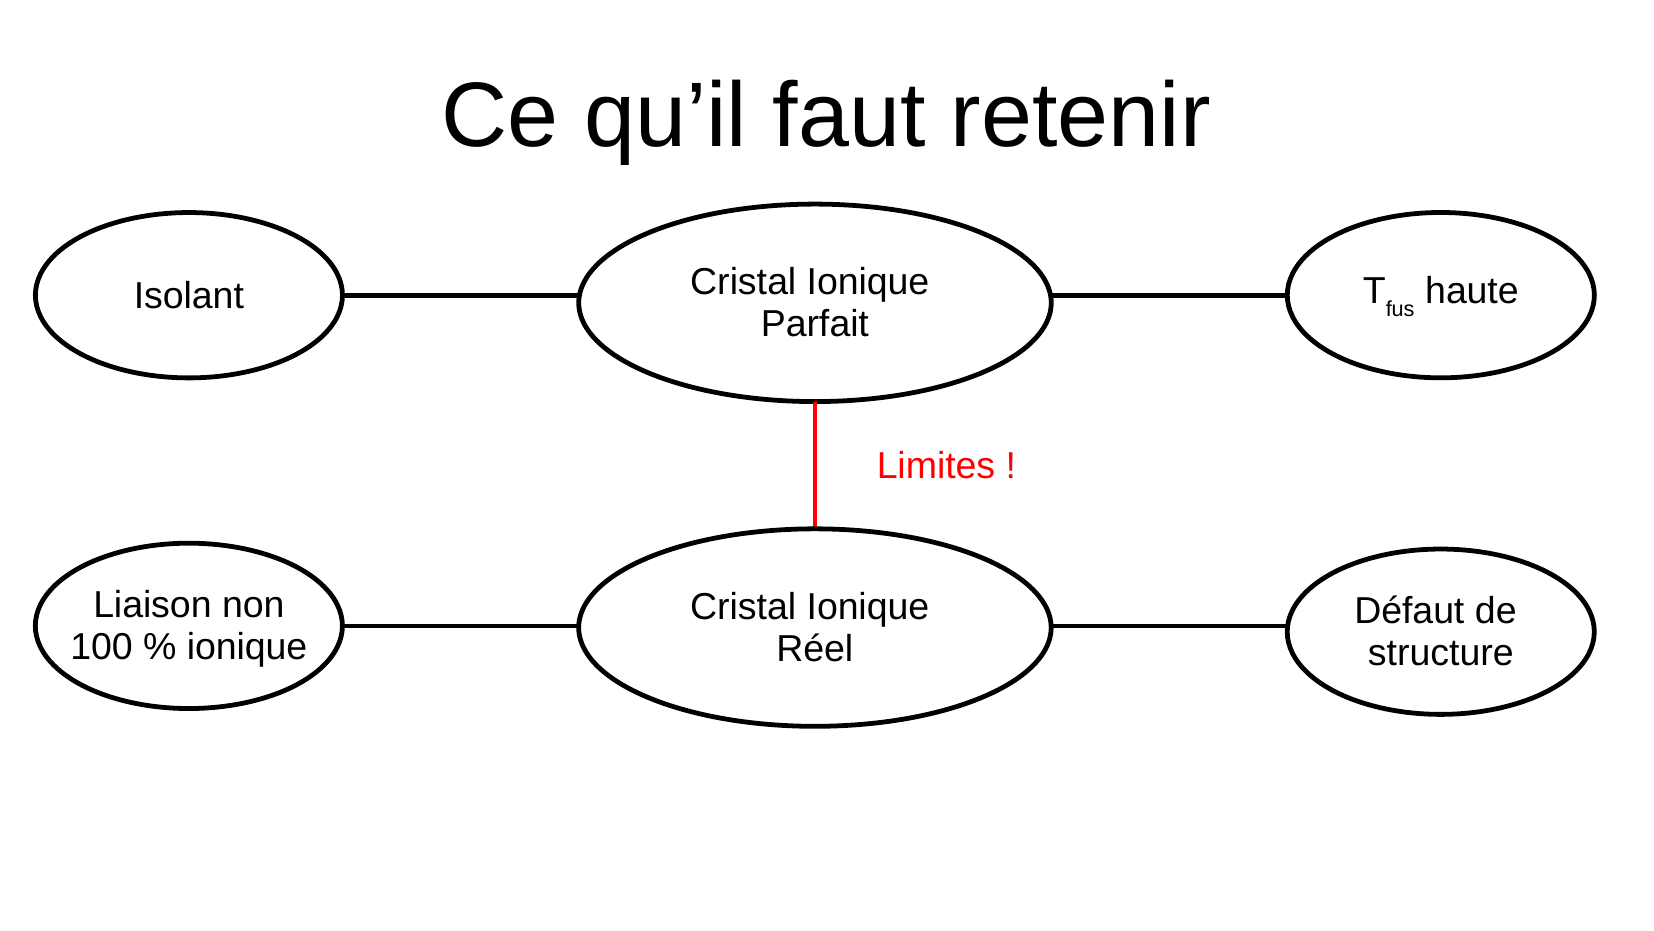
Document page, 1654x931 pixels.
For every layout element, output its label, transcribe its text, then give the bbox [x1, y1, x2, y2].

text_box Isolant [35, 212, 343, 378]
text_box Cristal Ionique Réel [578, 528, 1052, 727]
text_box Cristal Ionique Parfait [578, 204, 1052, 402]
title Ce qu’il faut retenir [82, 37, 1571, 193]
text_box Tfus haute [1287, 212, 1595, 378]
text_box Limites ! [862, 437, 1040, 494]
text_box Liaison non 100 % ionique [35, 543, 343, 709]
text_box Défaut de structure [1287, 549, 1595, 715]
